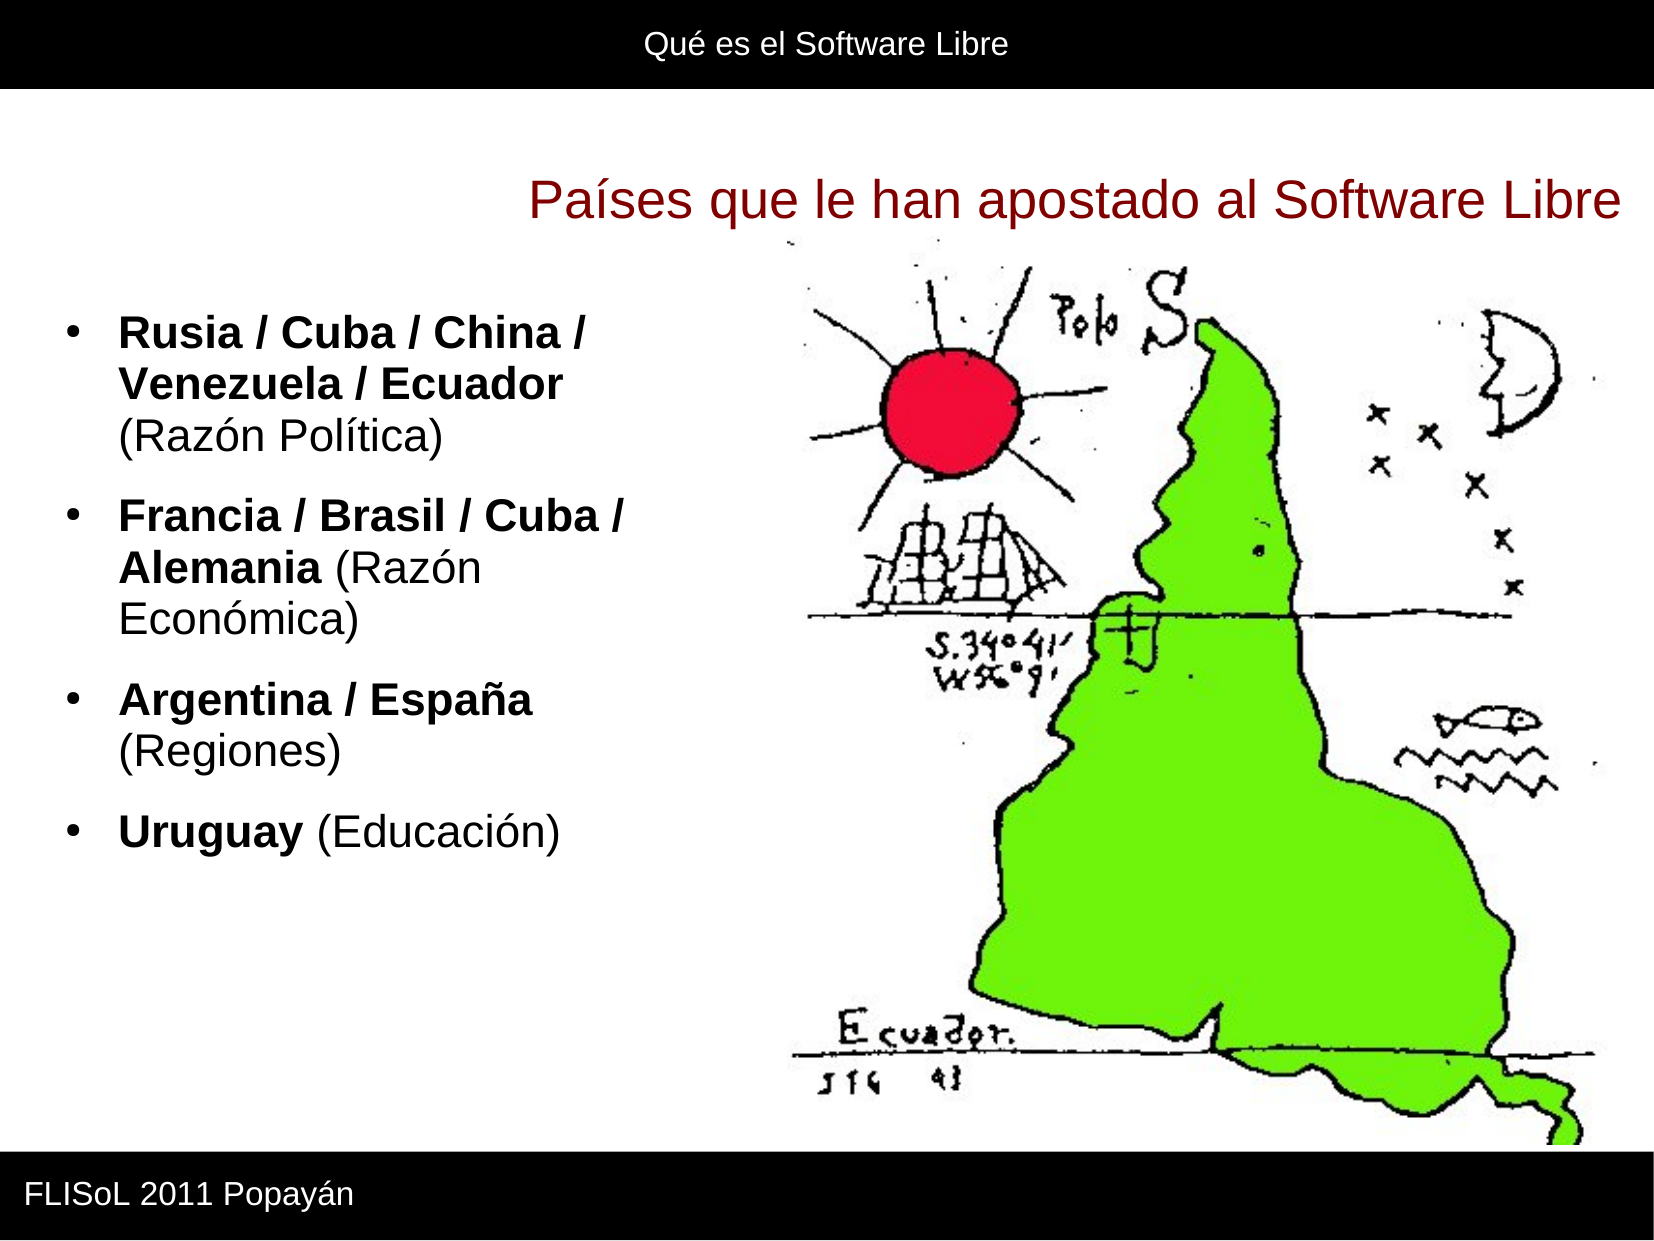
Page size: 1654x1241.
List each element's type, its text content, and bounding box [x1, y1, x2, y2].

picture [787, 236, 1609, 1145]
title Países que le han apostado al Software Libre [147, 147, 1625, 252]
list Rusia / Cuba / China / Venezuela / Ecuador (Razón Política) Francia / Brasil / Cuba / Alemania (Razón Económica) Argentina / España (Regiones) Uruguay (Educación) [47, 307, 697, 858]
